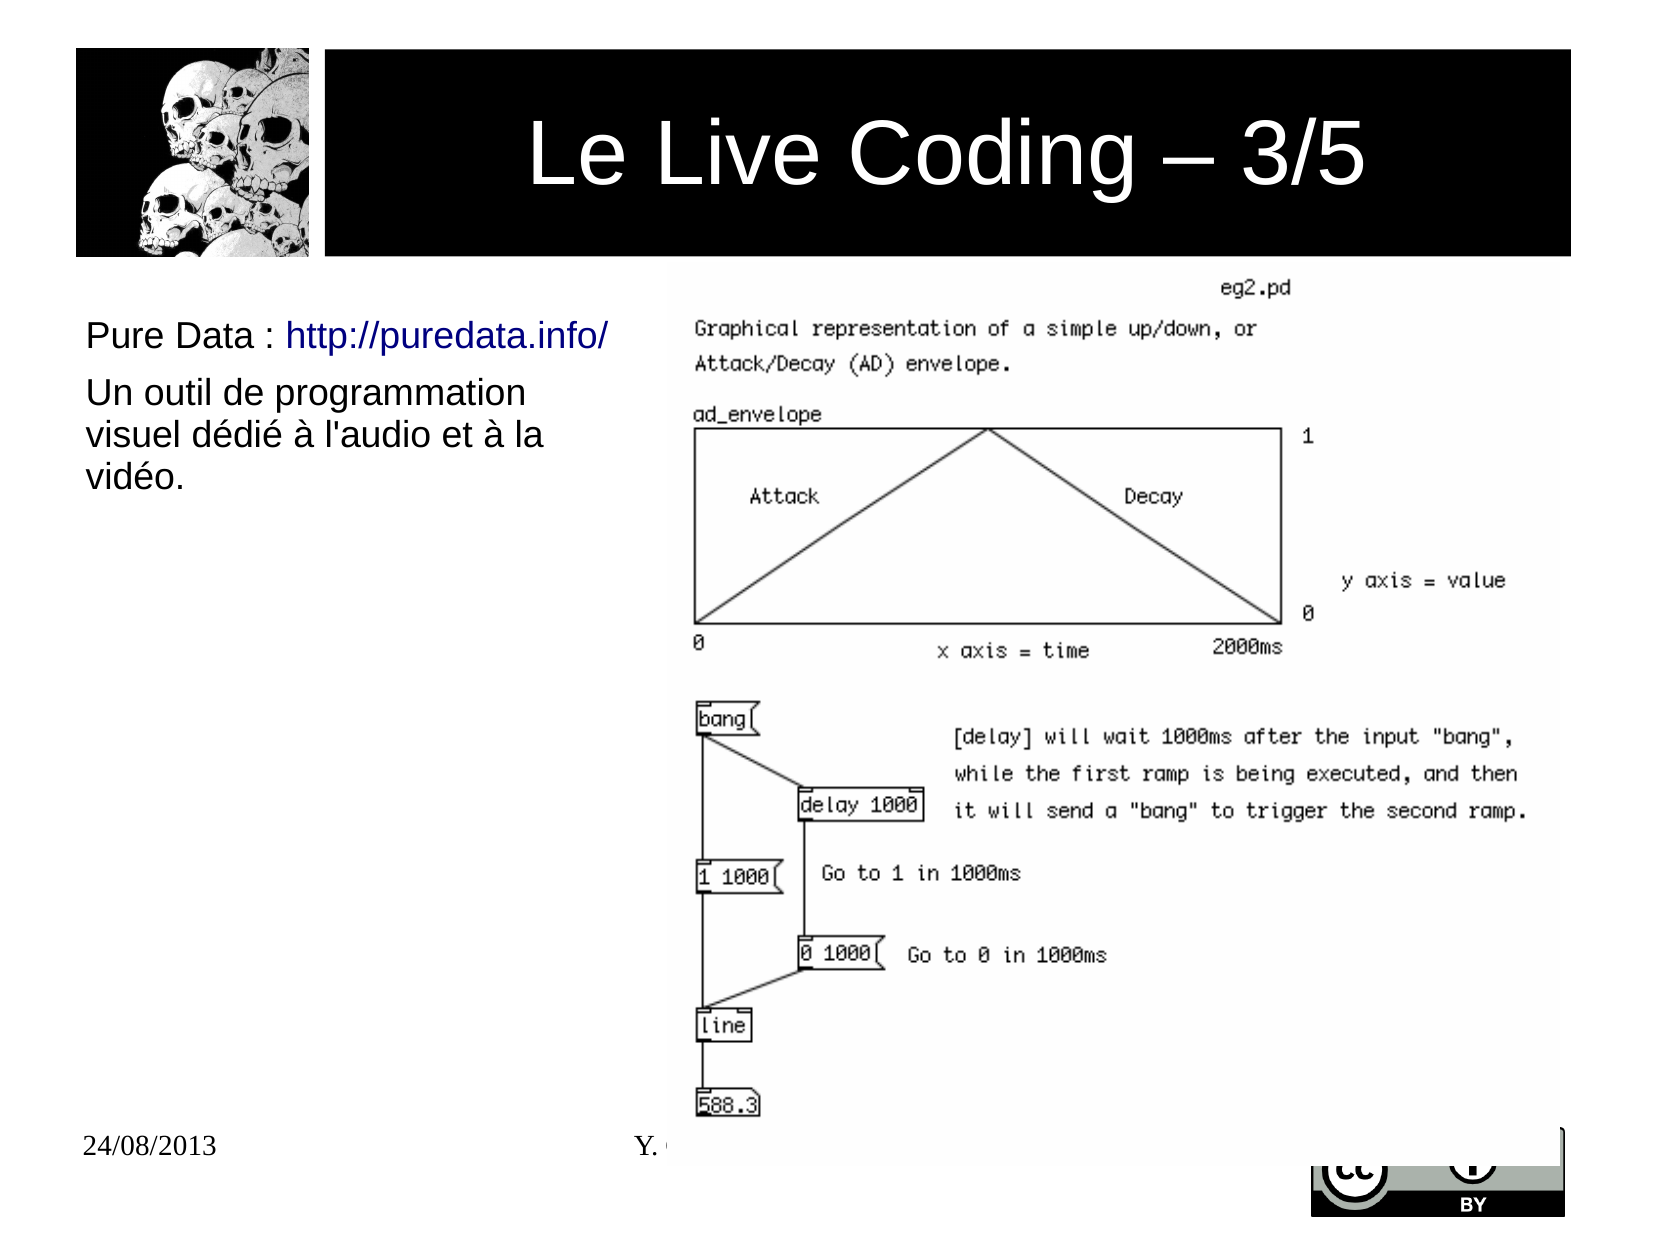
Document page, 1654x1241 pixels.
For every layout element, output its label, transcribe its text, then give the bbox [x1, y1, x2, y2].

picture [76, 48, 309, 257]
text_box Pure Data : http://puredata.info/ [70, 307, 638, 364]
title Le Live Coding – 3/5 [324, 49, 1571, 257]
text_box Un outil de programmation visuel dédié à l'audio et à la vidéo. [70, 363, 579, 505]
picture [667, 262, 1565, 1217]
